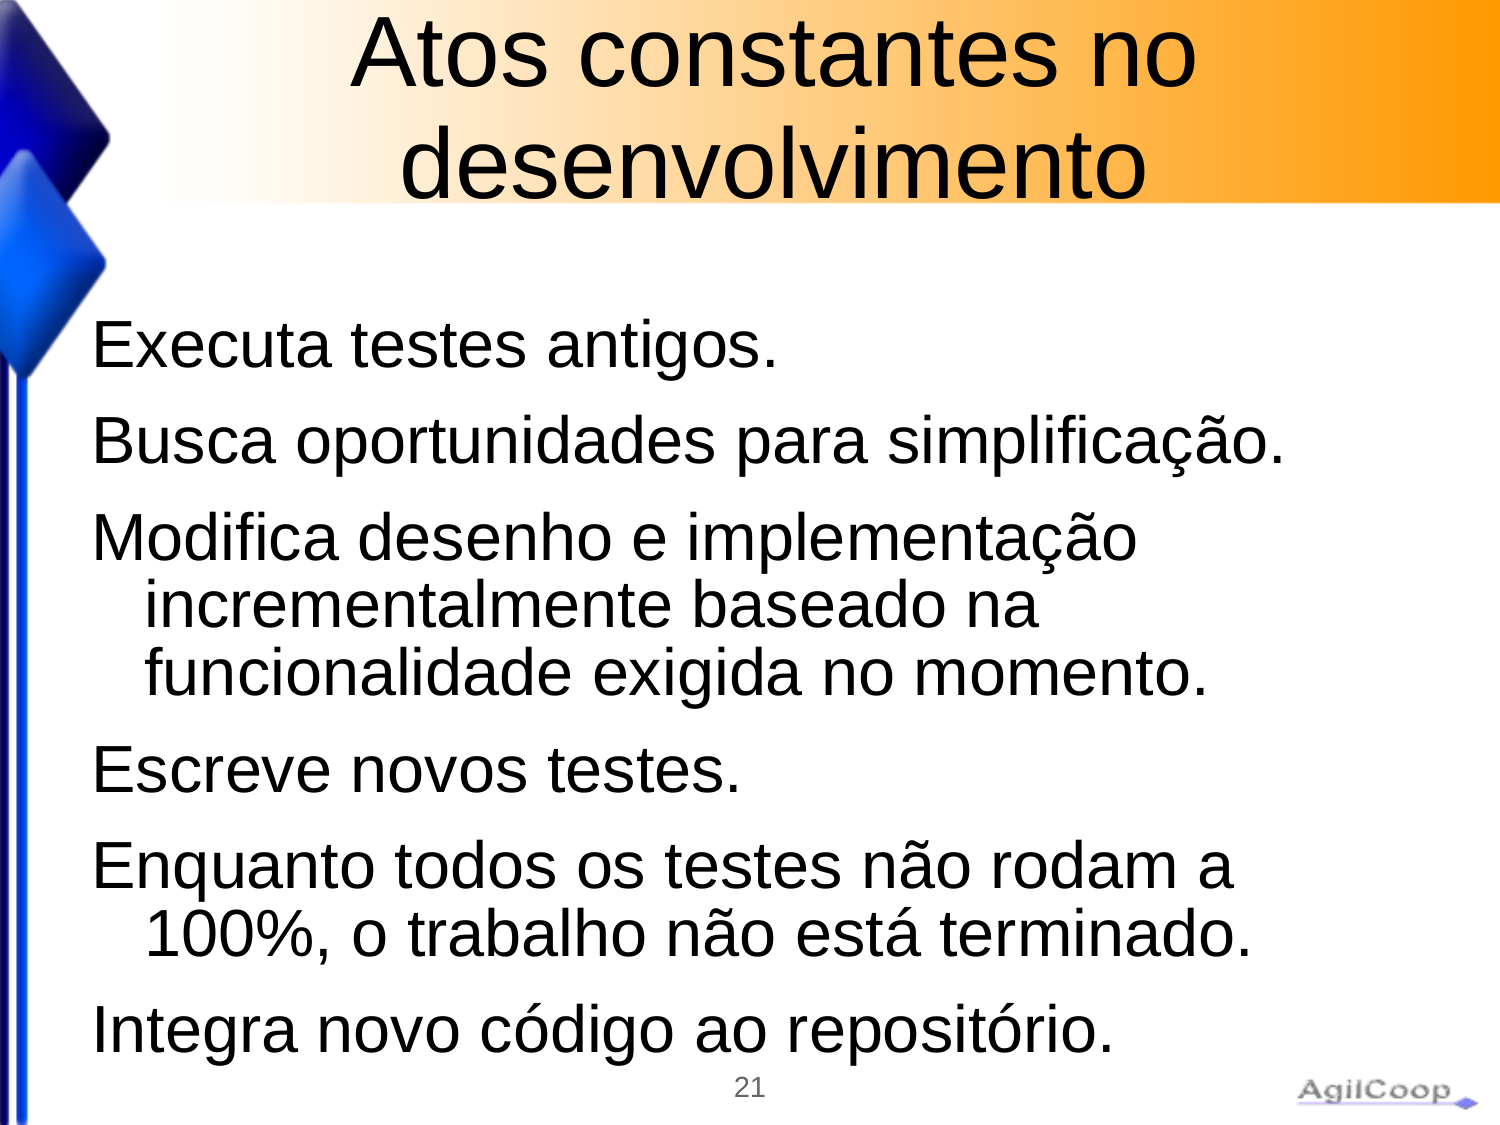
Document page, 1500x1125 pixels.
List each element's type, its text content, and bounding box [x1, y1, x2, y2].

picture [0, 0, 1500, 1125]
title Atos constantes no desenvolvimento [124, 0, 1426, 228]
list Executa testes antigos. Busca oportunidades para simplificação. Modifica desenho e implementação incrementalmente baseado na funcionalidade exigida no momento. Escreve novos testes. Enquanto todos os testes não rodam a 100%, o trabalho não está terminado. Integra novo código ao repositório. [59, 305, 1418, 1084]
